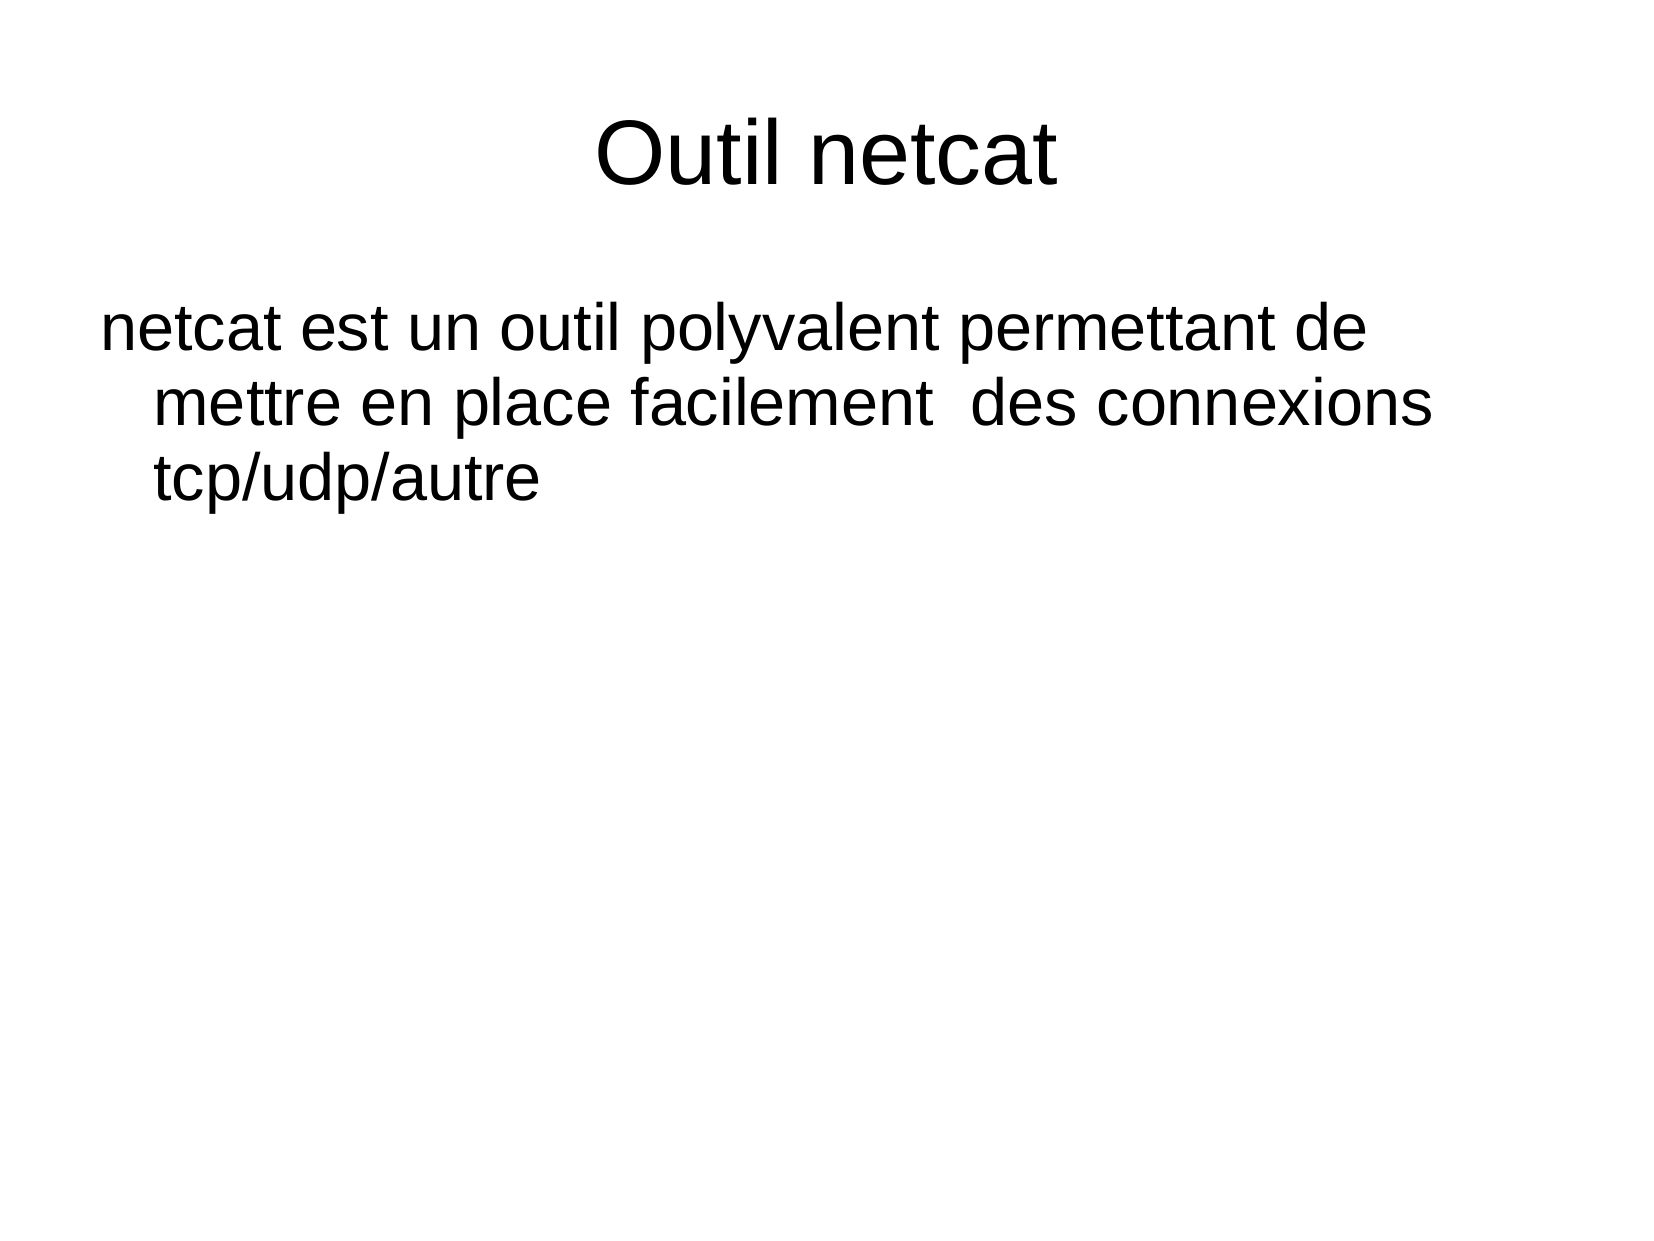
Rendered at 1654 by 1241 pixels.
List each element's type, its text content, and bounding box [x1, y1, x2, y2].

list netcat est un outil polyvalent permettant de mettre en place facilement des connexions tcp/udp/autre [82, 290, 1571, 1109]
title Outil netcat [82, 49, 1571, 257]
